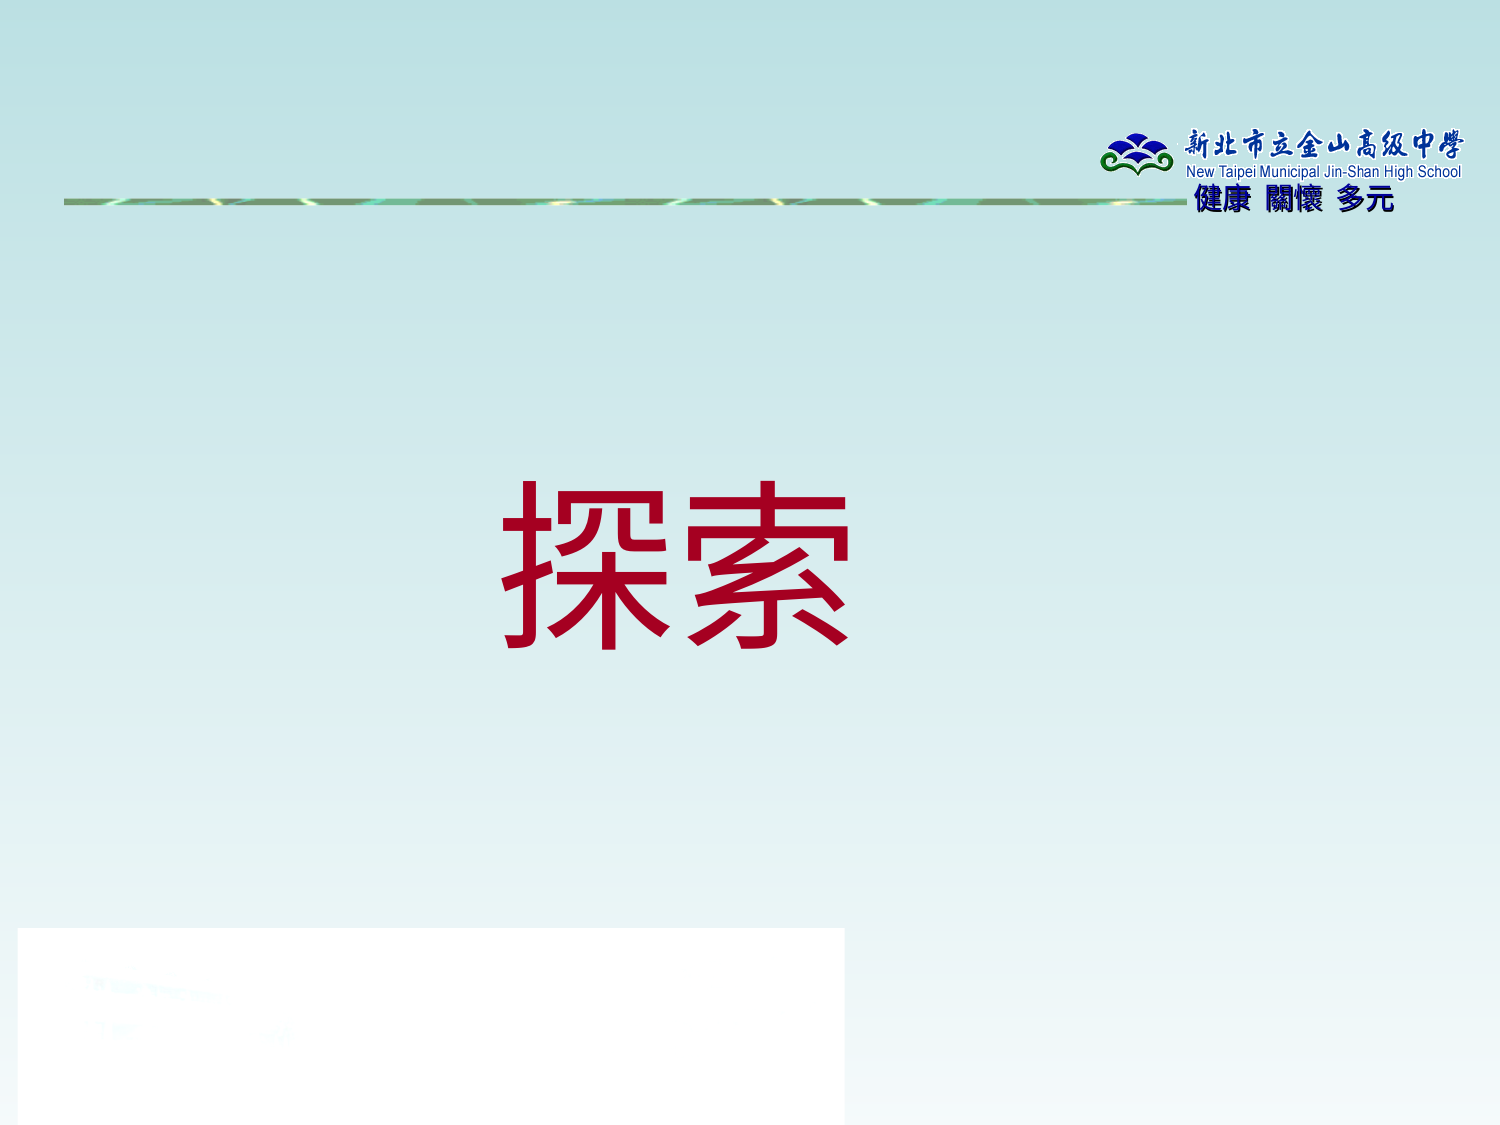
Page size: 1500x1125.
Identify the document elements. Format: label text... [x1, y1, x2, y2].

text_box 探索 [478, 444, 1022, 682]
